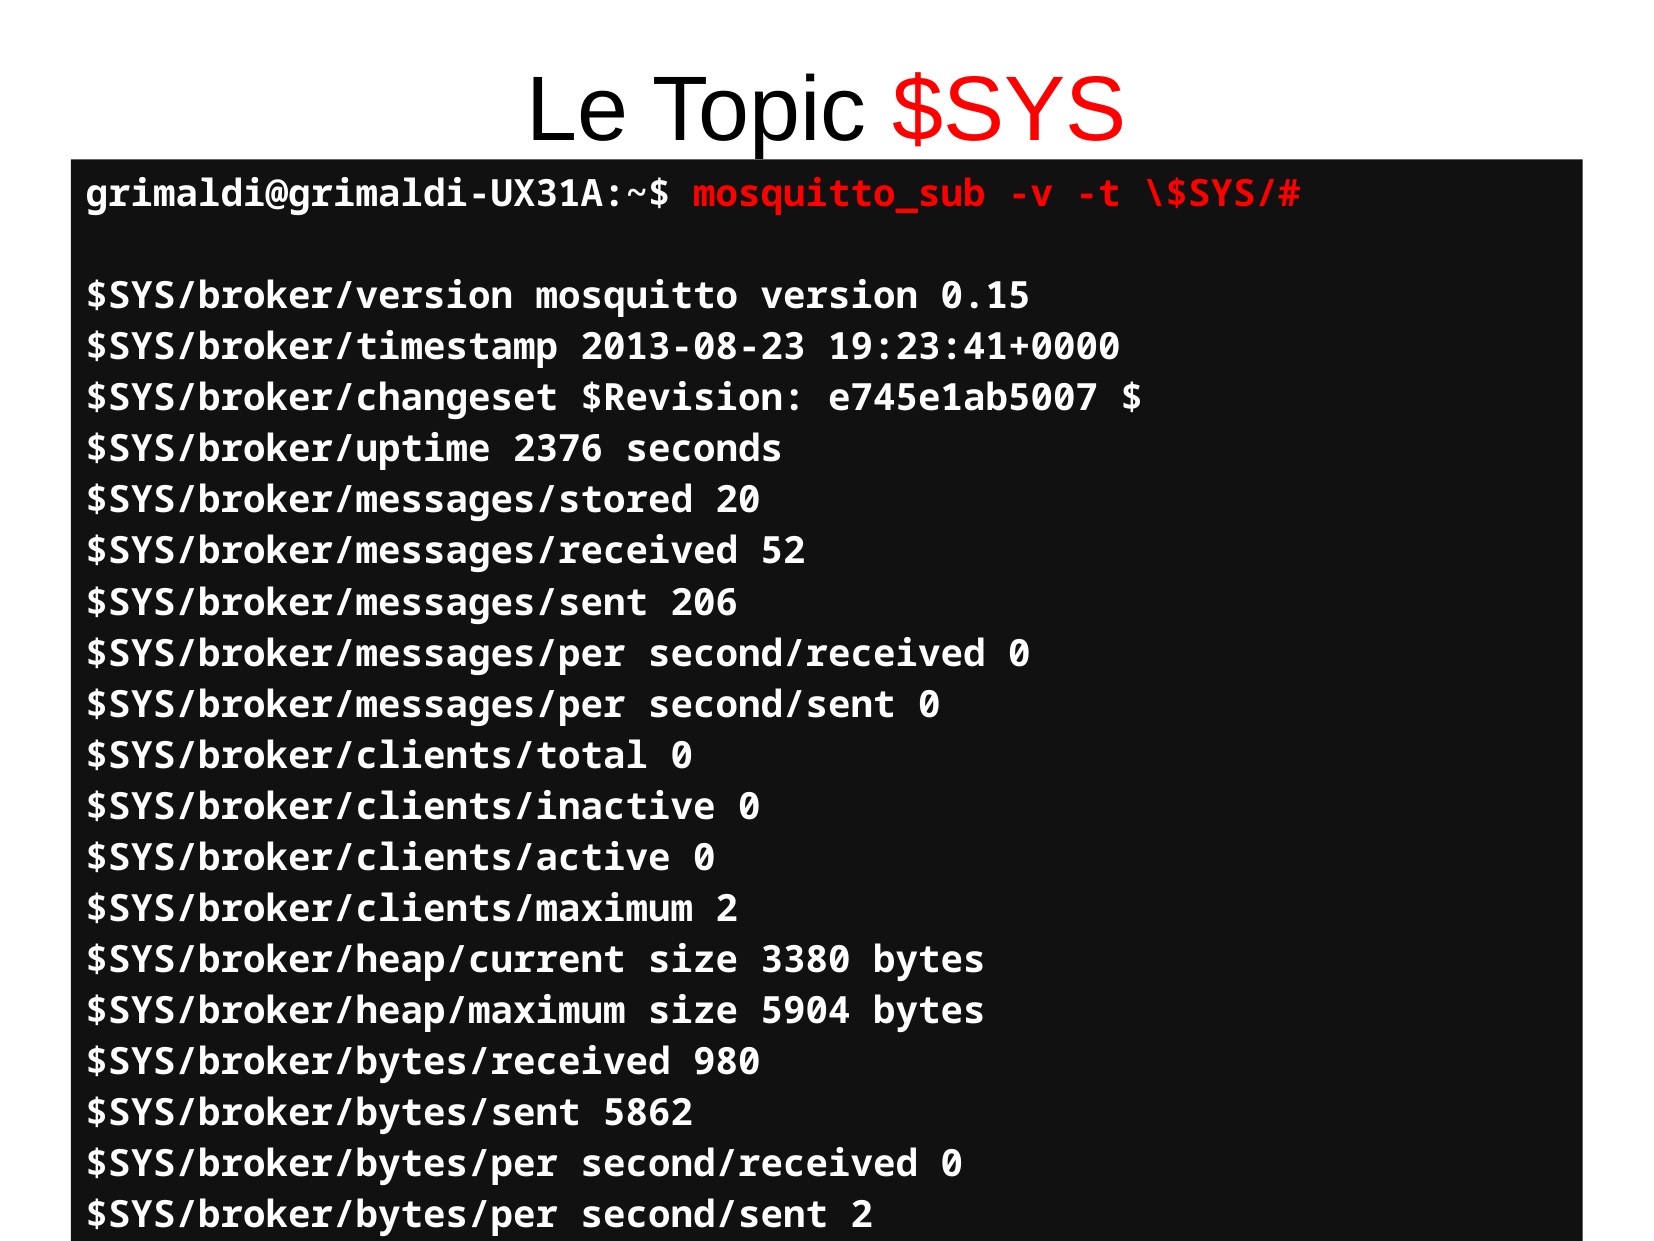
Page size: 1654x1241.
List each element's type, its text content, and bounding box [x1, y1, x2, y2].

title Le Topic $SYS [82, 5, 1571, 159]
text_box grimaldi@grimaldi-UX31A:~$ mosquitto_sub -v -t \$SYS/# $SYS/broker/version mosquitto version 0.15 $SYS/broker/timestamp 2013-08-23 19:23:41+0000 $SYS/broker/changeset $Revision: e745e1ab5007 $ $SYS/broker/uptime 2376 seconds $SYS/broker/messages/stored 20 $SYS/broker/messages/received 52 $SYS/broker/messages/sent 206 $SYS/broker/messages/per second/received 0 $SYS/broker/messages/per second/sent 0 $SYS/broker/clients/total 0 $SYS/broker/clients/inactive 0 $SYS/broker/clients/active 0 $SYS/broker/clients/maximum 2 $SYS/broker/heap/current size 3380 bytes $SYS/broker/heap/maximum size 5904 bytes $SYS/broker/bytes/received 980 $SYS/broker/bytes/sent 5862 $SYS/broker/bytes/per second/received 0 $SYS/broker/bytes/per second/sent 2 $SYS/broker/uptime 2387 seconds [70, 159, 1583, 1204]
